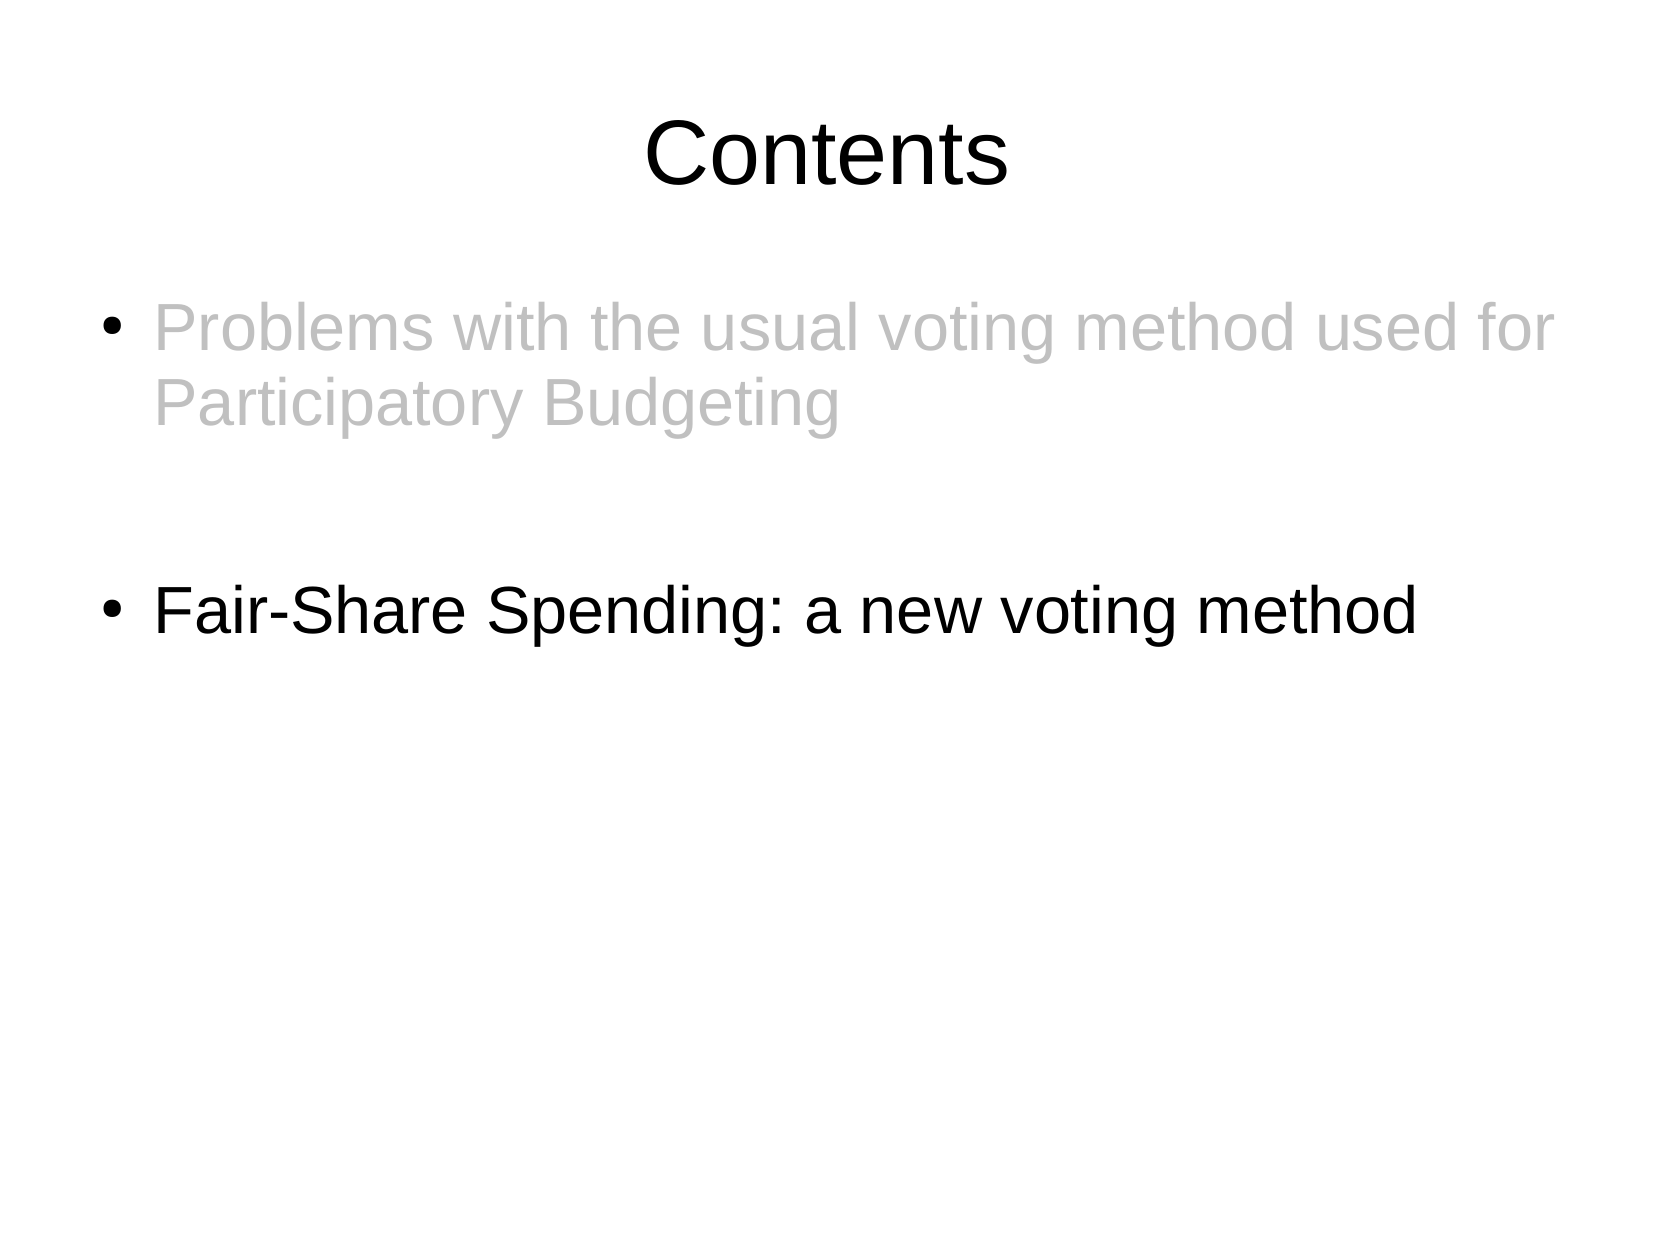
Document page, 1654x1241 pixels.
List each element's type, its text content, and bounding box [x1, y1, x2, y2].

list Problems with the usual voting method used for Participatory Budgeting Fair-Share Spending: a new voting method [82, 290, 1571, 1109]
title Contents [82, 49, 1571, 257]
